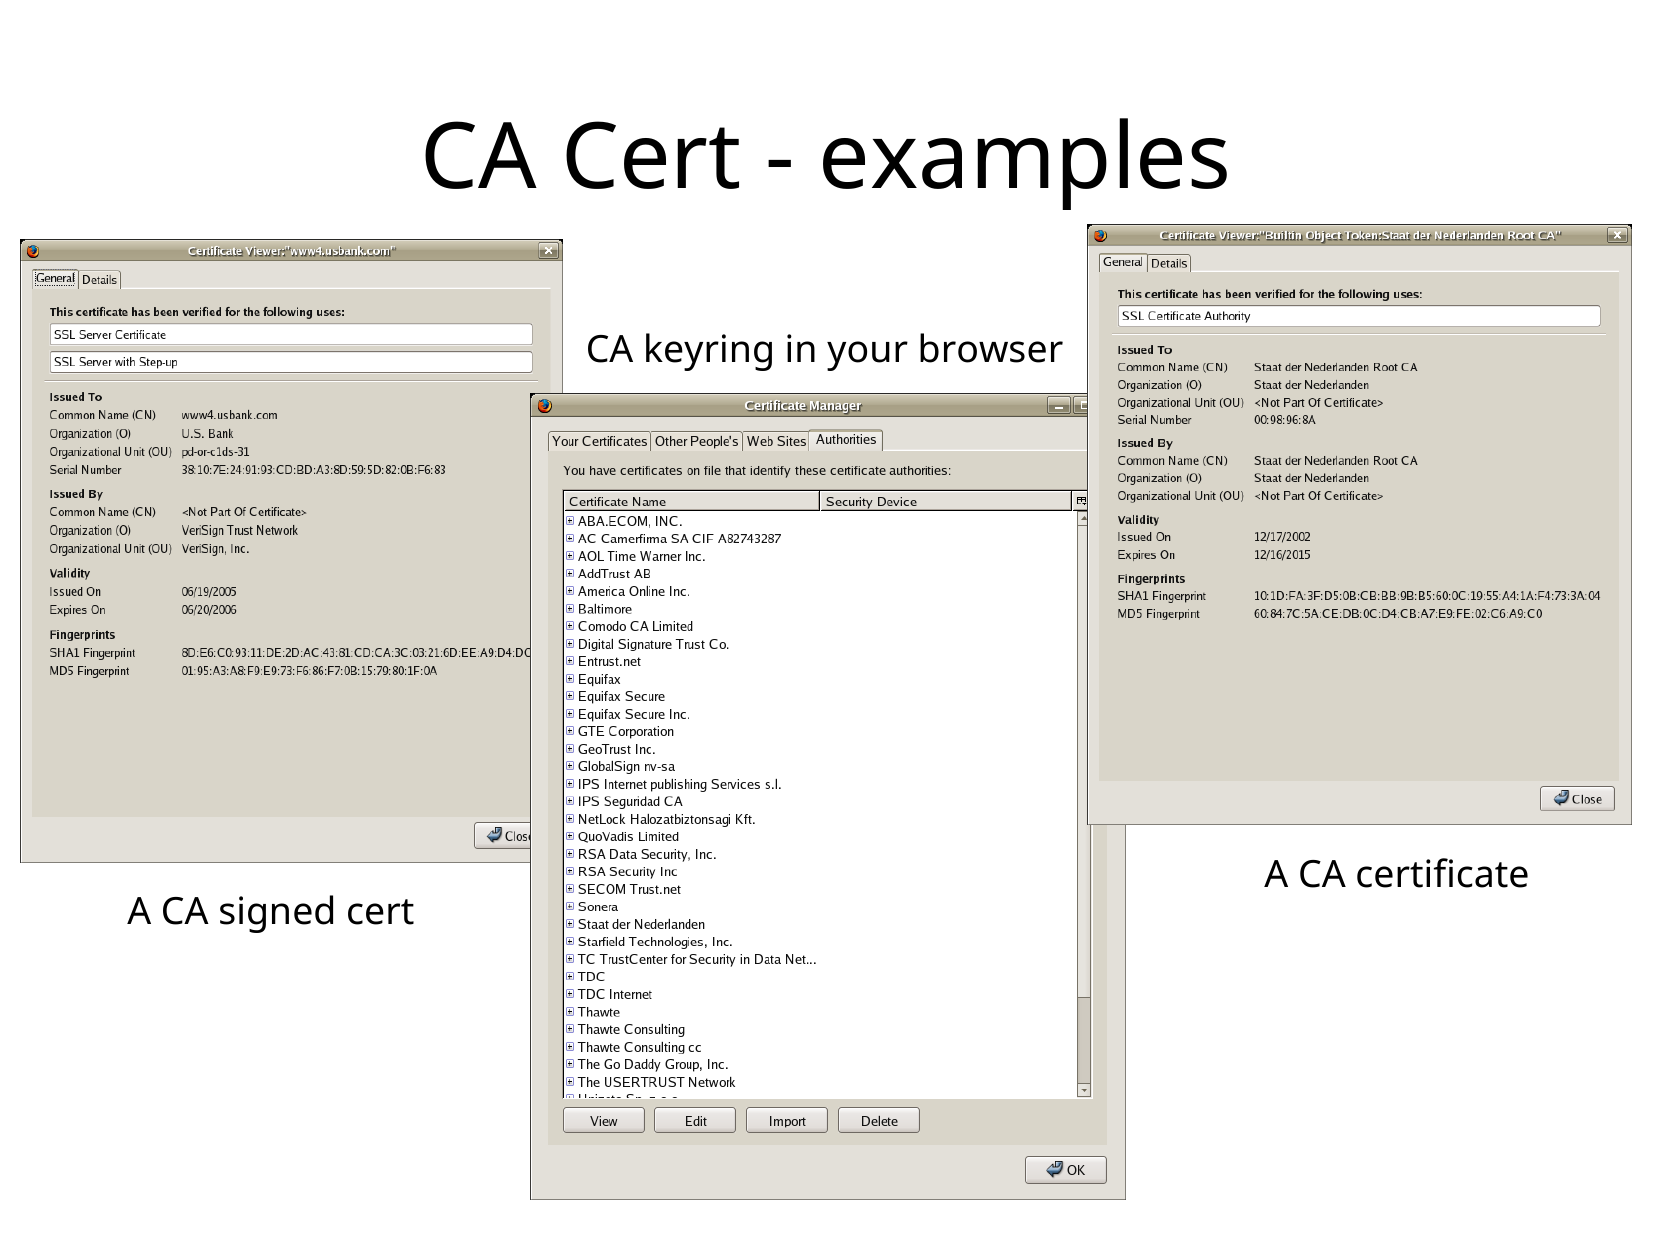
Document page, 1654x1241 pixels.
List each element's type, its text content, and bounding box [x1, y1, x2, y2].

title CA Cert - examples [82, 49, 1571, 257]
text_box A CA certificate [1249, 839, 1538, 901]
text_box A CA signed cert [112, 877, 424, 938]
picture [20, 224, 1632, 1201]
text_box CA keyring in your browser [571, 314, 1051, 376]
